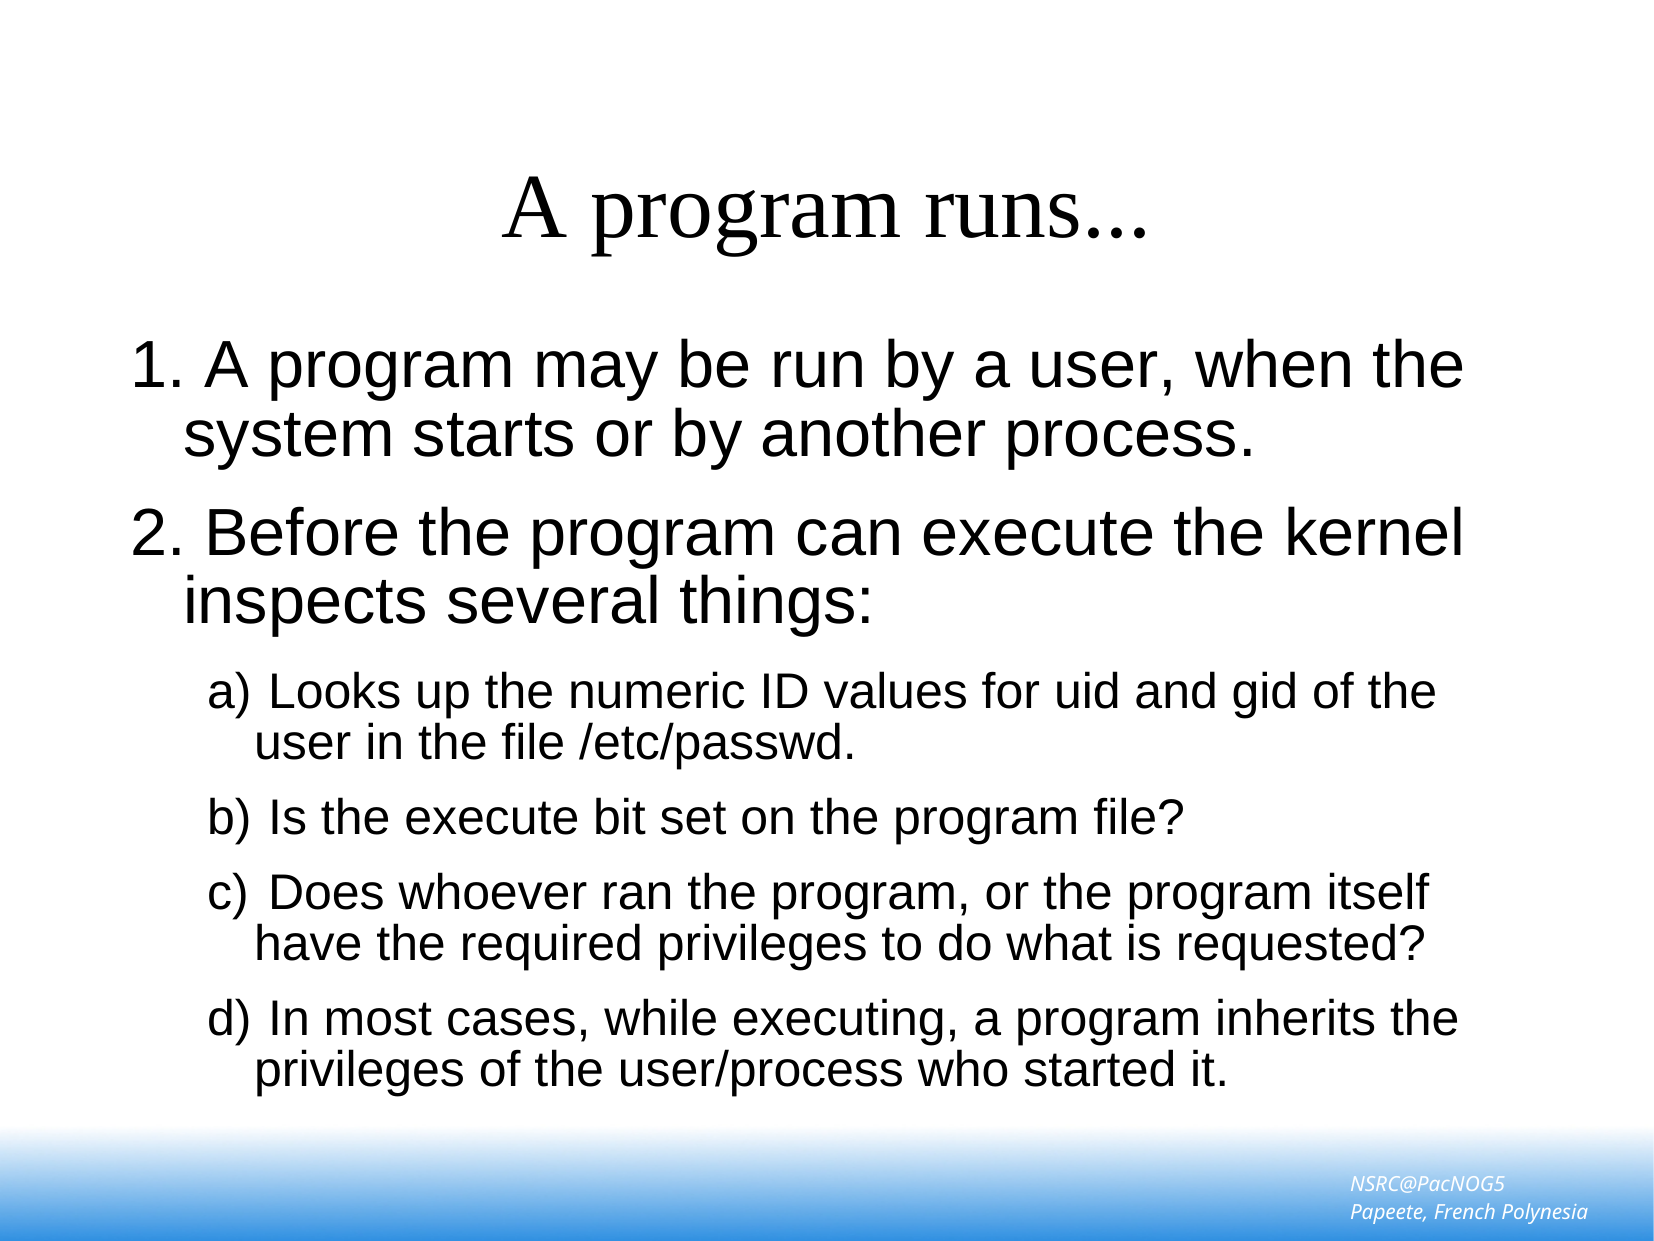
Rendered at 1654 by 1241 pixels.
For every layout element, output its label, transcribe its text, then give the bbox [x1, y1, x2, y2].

title A program runs... [121, 102, 1534, 310]
picture [0, 1124, 1654, 1241]
list A program may be run by a user, when the system starts or by another process. Before the program can execute the kernel inspects several things: Looks up the numeric ID values for uid and gid of the user in the file /etc/passwd. Is the execute bit set on the program file? Does whoever ran the program, or the program itself have the required privileges to do what is requested? In most cases, while executing, a program inherits the privileges of the user/process who started it. [112, 332, 1534, 1115]
